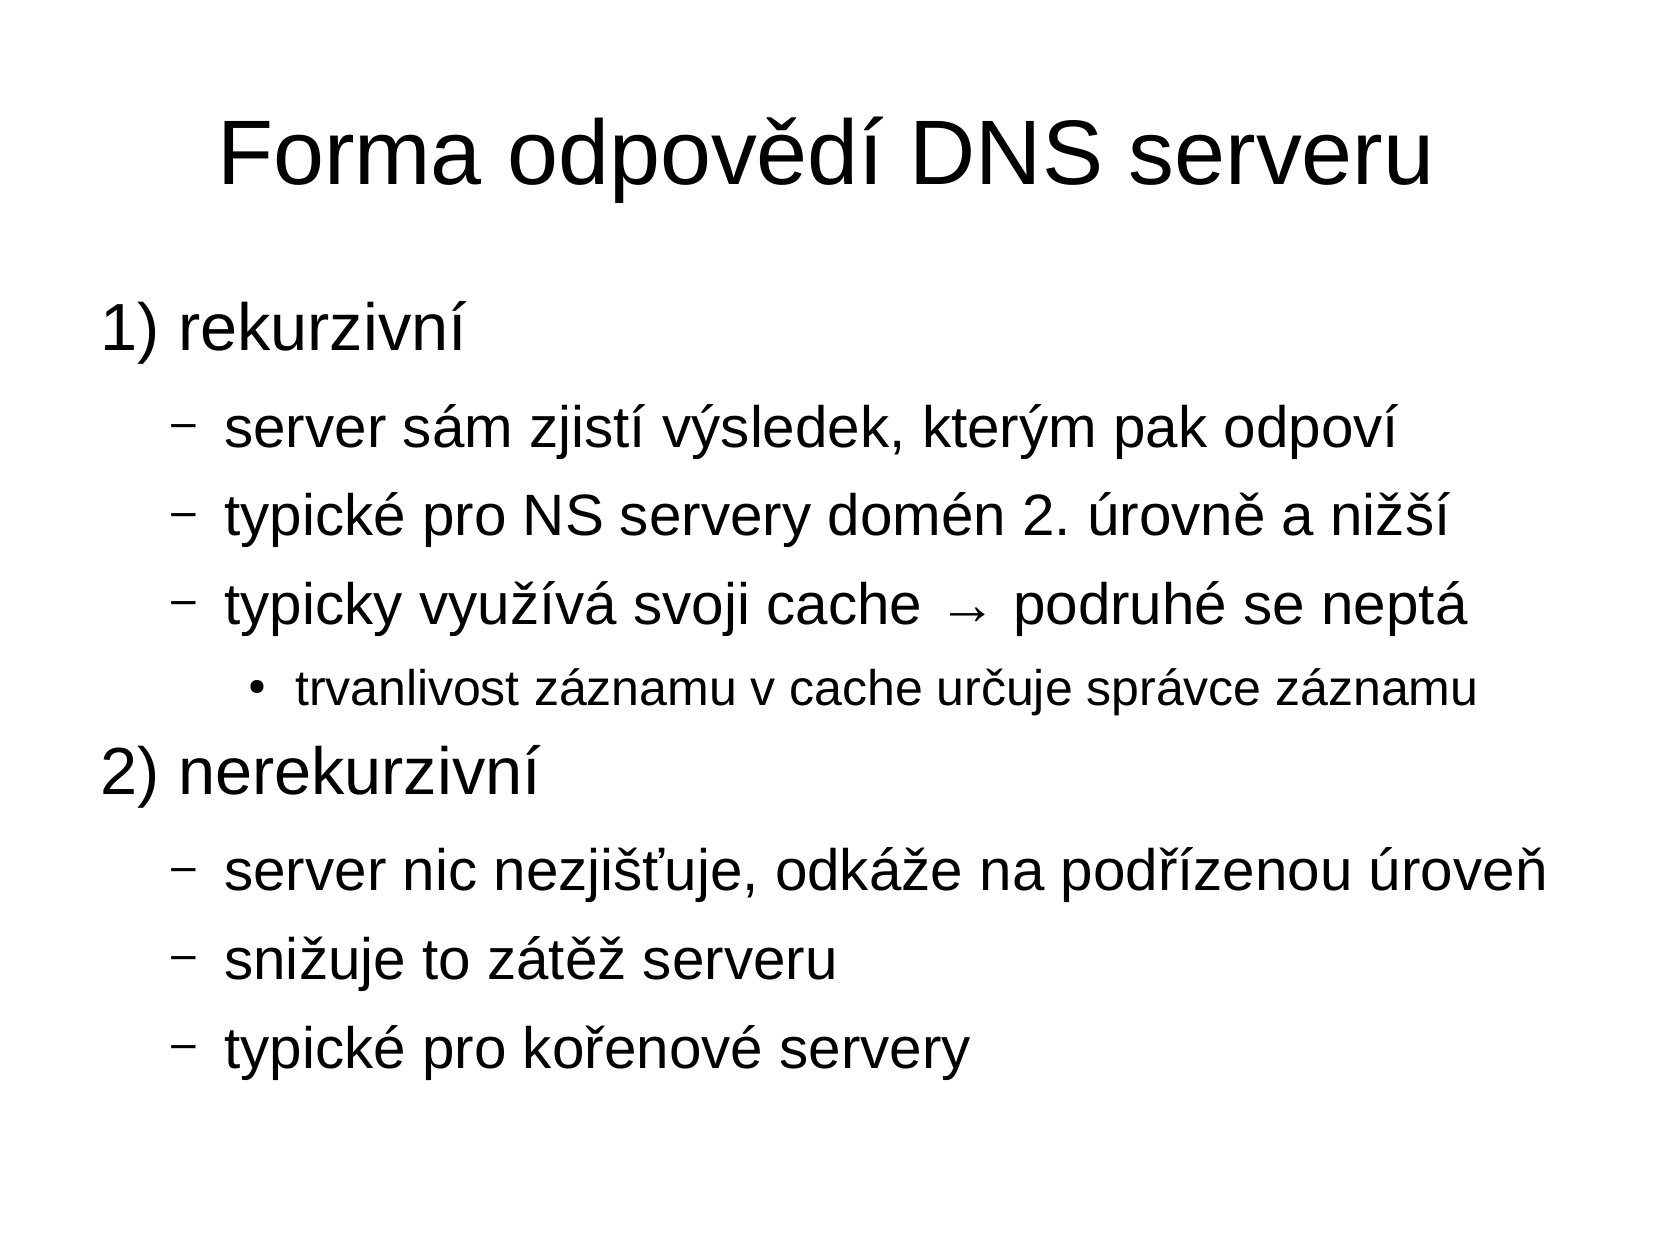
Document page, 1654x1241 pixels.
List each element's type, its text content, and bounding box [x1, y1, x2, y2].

title Forma odpovědí DNS serveru [82, 49, 1571, 257]
list rekurzivní server sám zjistí výsledek, kterým pak odpoví typické pro NS servery domén 2. úrovně a nižší typicky využívá svoji cache → podruhé se neptá trvanlivost záznamu v cache určuje správce záznamu nerekurzivní server nic nezjišťuje, odkáže na podřízenou úroveň snižuje to zátěž serveru typické pro kořenové servery [82, 290, 1571, 1081]
